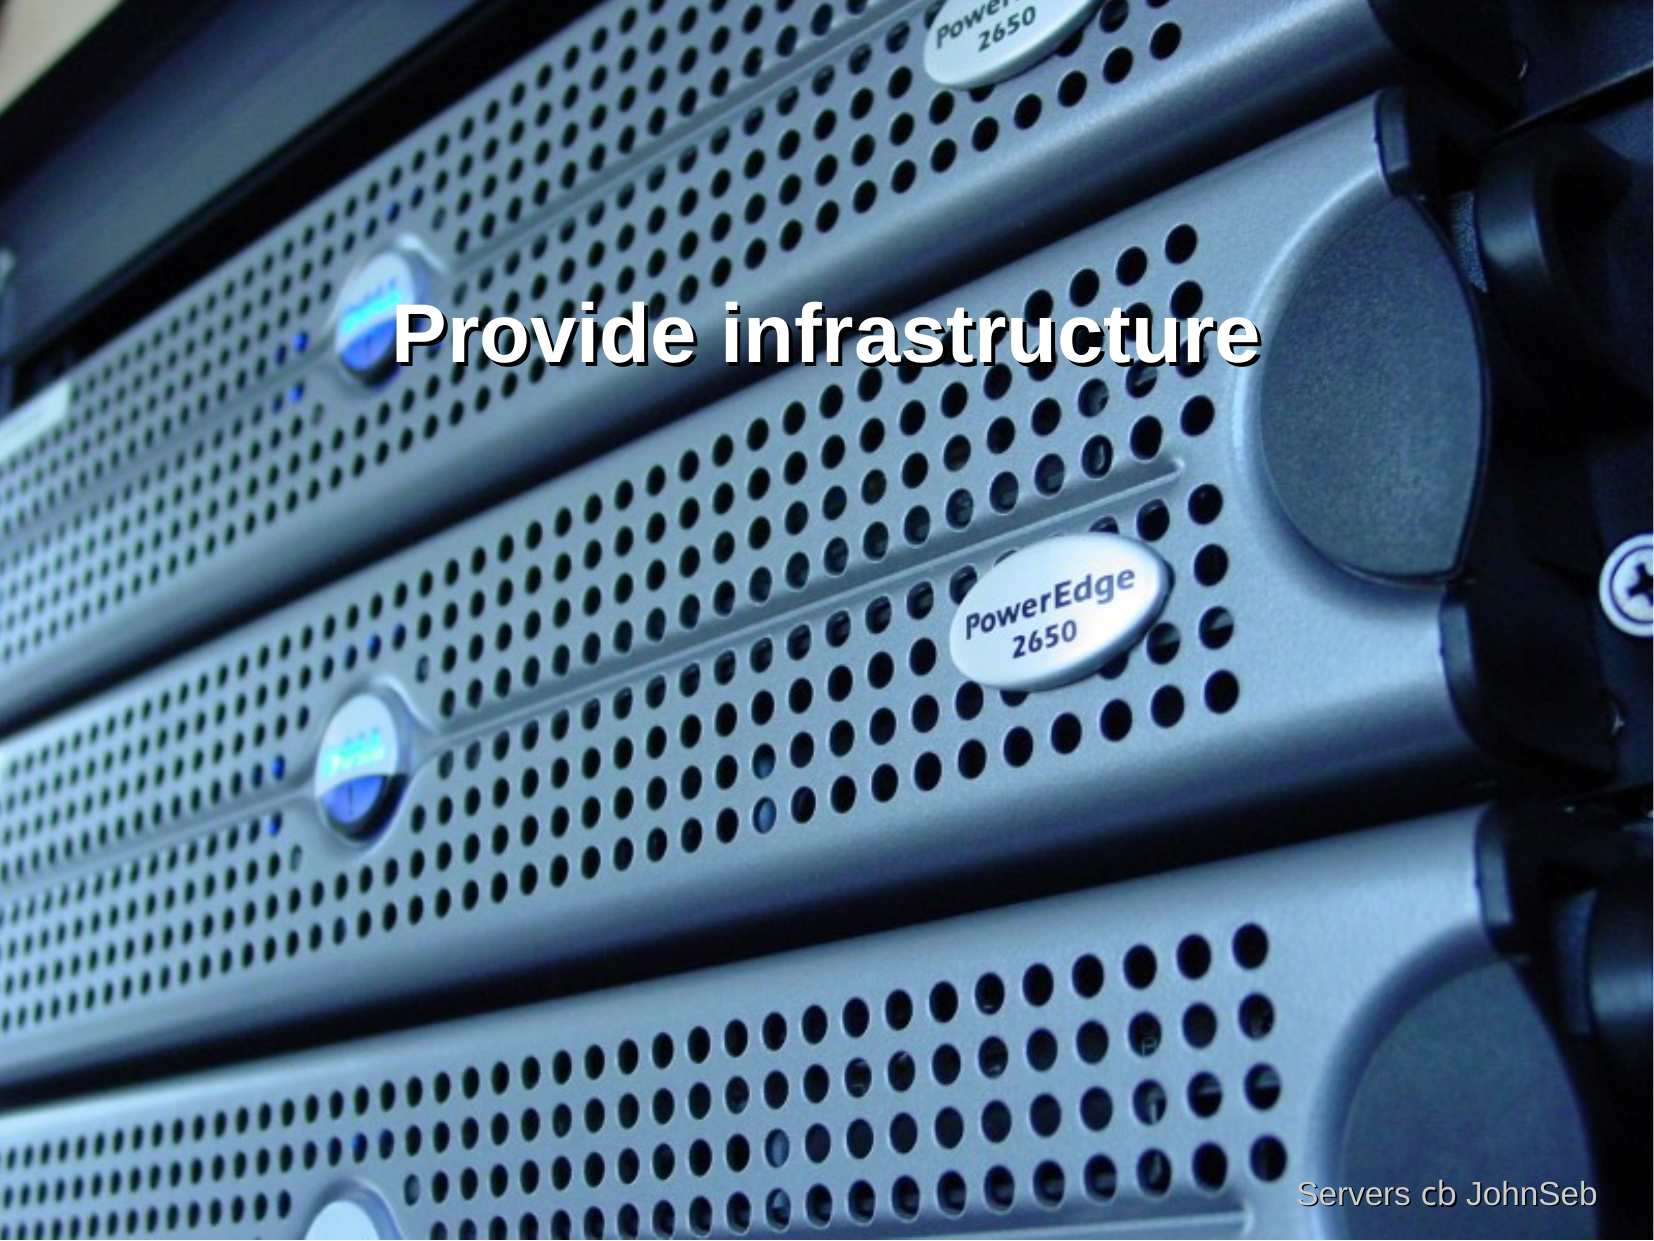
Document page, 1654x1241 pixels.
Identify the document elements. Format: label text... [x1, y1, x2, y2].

picture [0, 0, 1654, 1240]
text_box Provide infrastructure [339, 279, 1315, 388]
text_box Servers cb JohnSeb [37, 1162, 1613, 1215]
